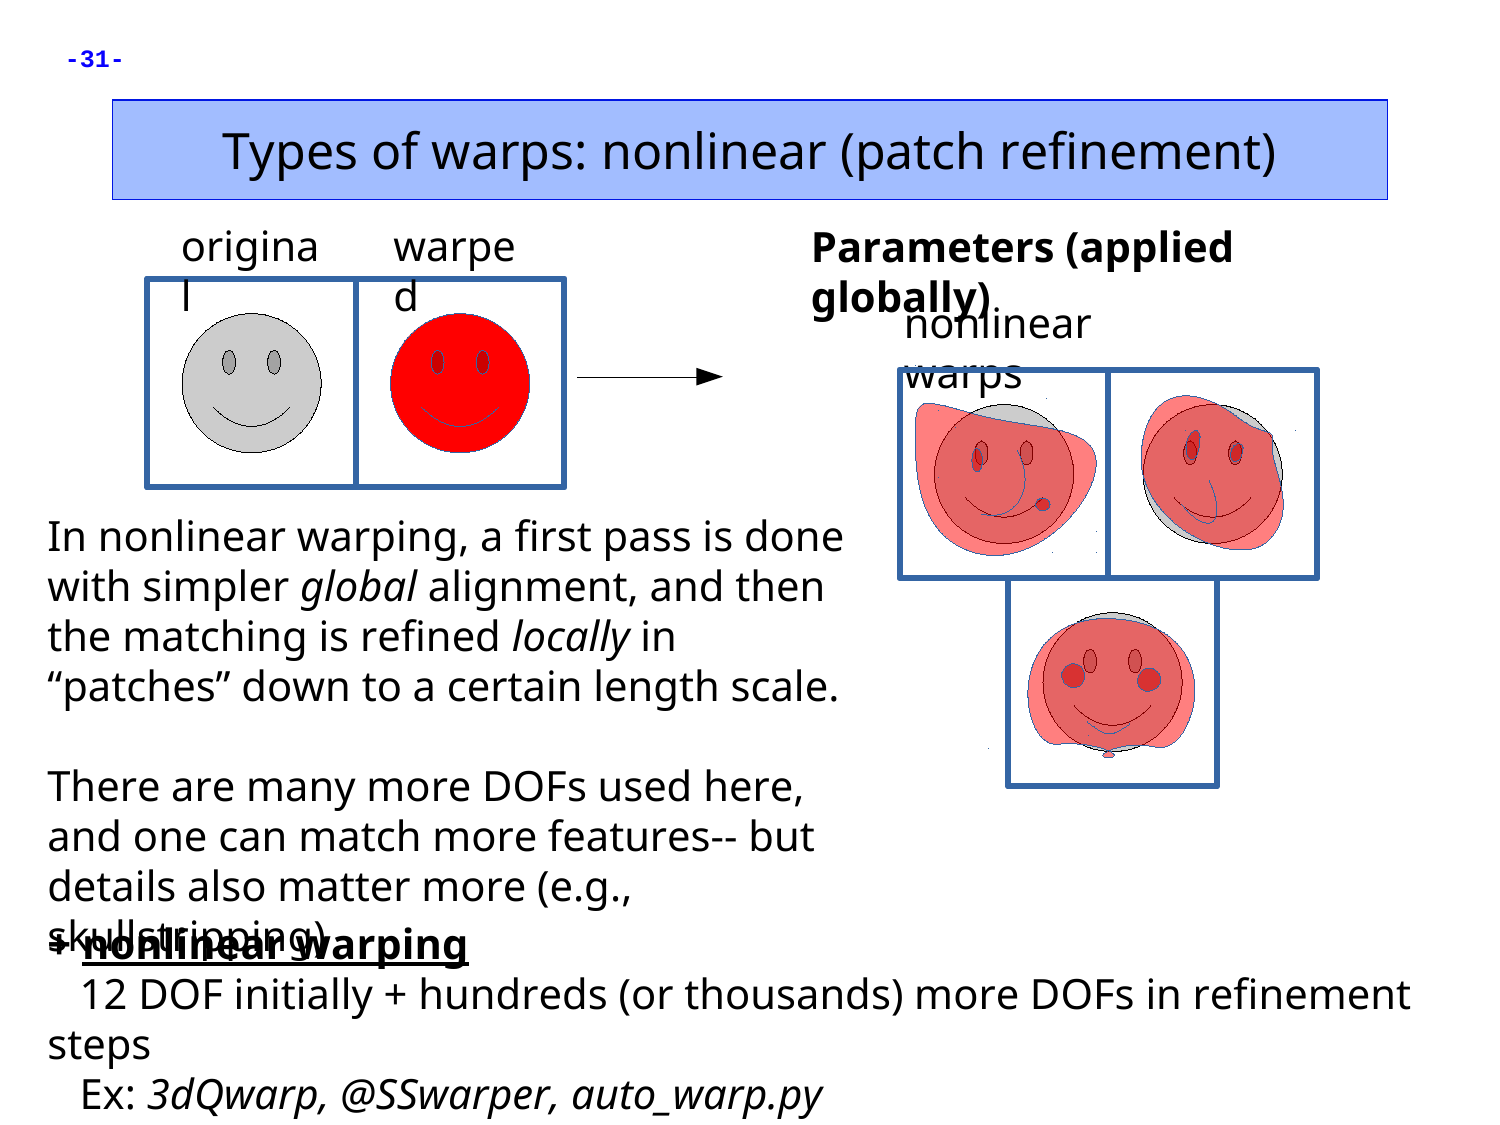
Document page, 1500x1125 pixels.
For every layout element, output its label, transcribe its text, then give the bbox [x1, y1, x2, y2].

text_box original [163, 209, 340, 280]
text_box In nonlinear warping, a first pass is done with simpler global alignment, and then the matching is refined locally in “patches” down to a certain length scale. There are many more DOFs used here, and one can match more features-- but details also matter more (e.g., skullstripping) [29, 499, 881, 970]
text_box [182, 313, 322, 453]
text_box warped [375, 209, 553, 280]
text_box [1141, 395, 1284, 550]
text_box Parameters (applied globally) [796, 213, 1402, 279]
text_box [390, 313, 530, 453]
text_box [915, 403, 1097, 556]
text_box Types of warps: nonlinear (patch refinement) [112, 99, 1388, 200]
text_box [1027, 612, 1195, 758]
text_box + nonlinear warping 12 DOF initially + hundreds (or thousands) more DOFs in refinement steps Ex: 3dQwarp, @SSwarper, auto_warp.py [29, 907, 1483, 1078]
text_box nonlinear warps [886, 286, 1224, 358]
